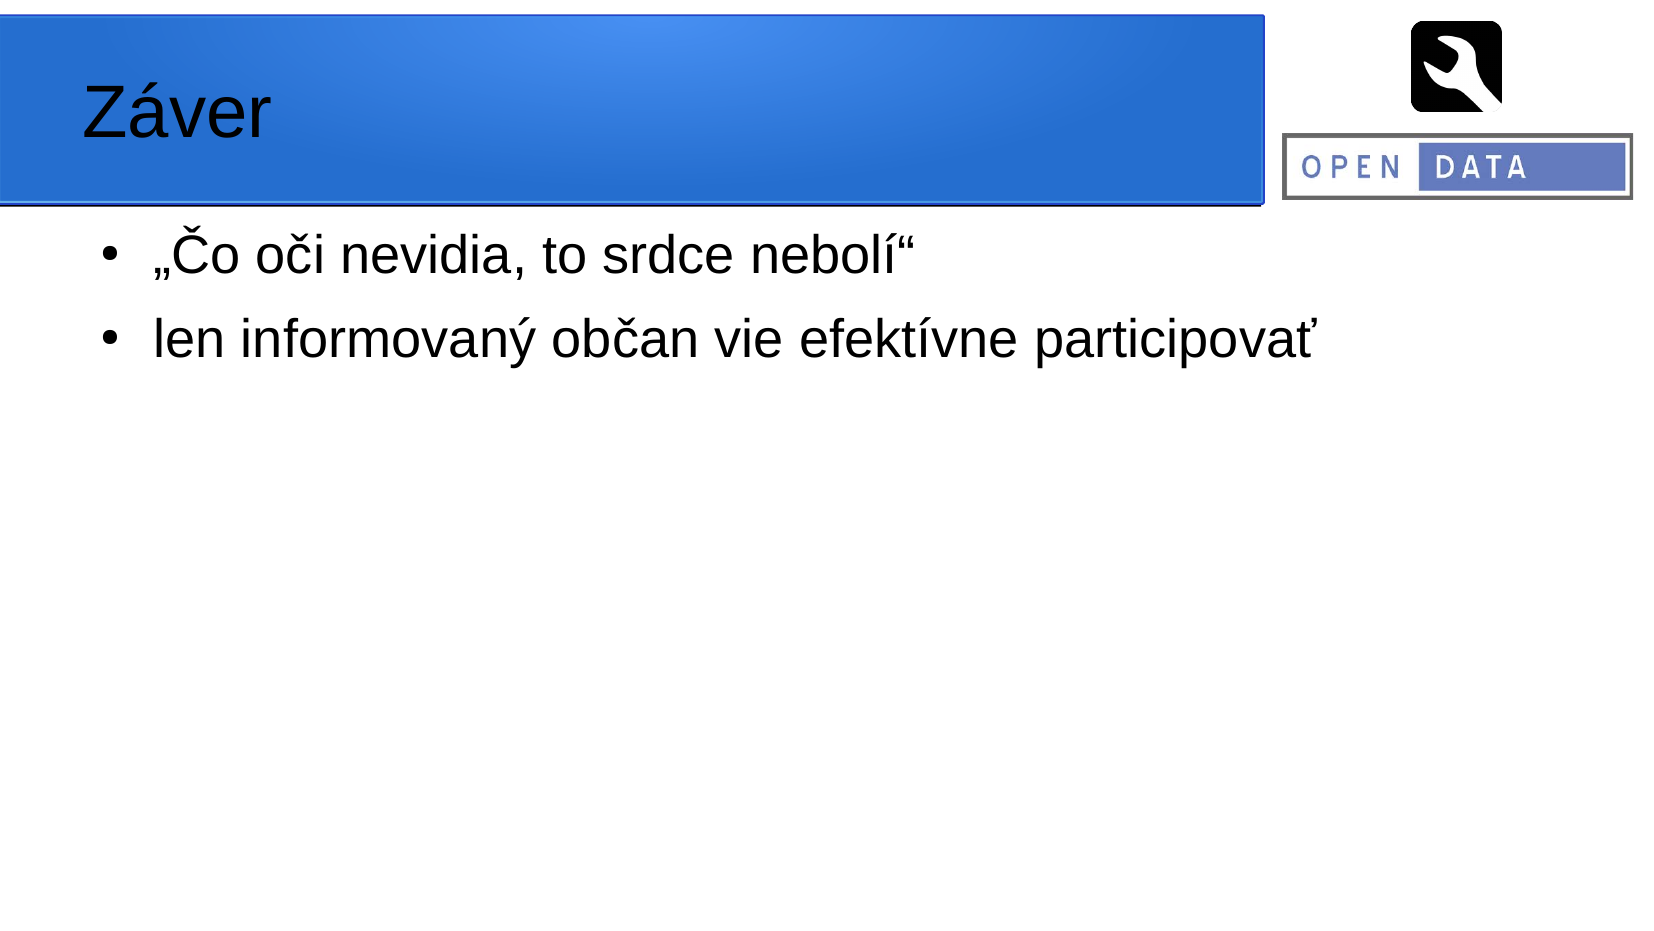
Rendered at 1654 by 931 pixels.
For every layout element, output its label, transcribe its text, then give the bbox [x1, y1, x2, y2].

title Záver [82, 35, 1235, 189]
list „Čo oči nevidia, to srdce nebolí“ len informovaný občan vie efektívne participovať [82, 224, 1571, 764]
picture [1282, 133, 1634, 200]
picture [1411, 21, 1502, 112]
